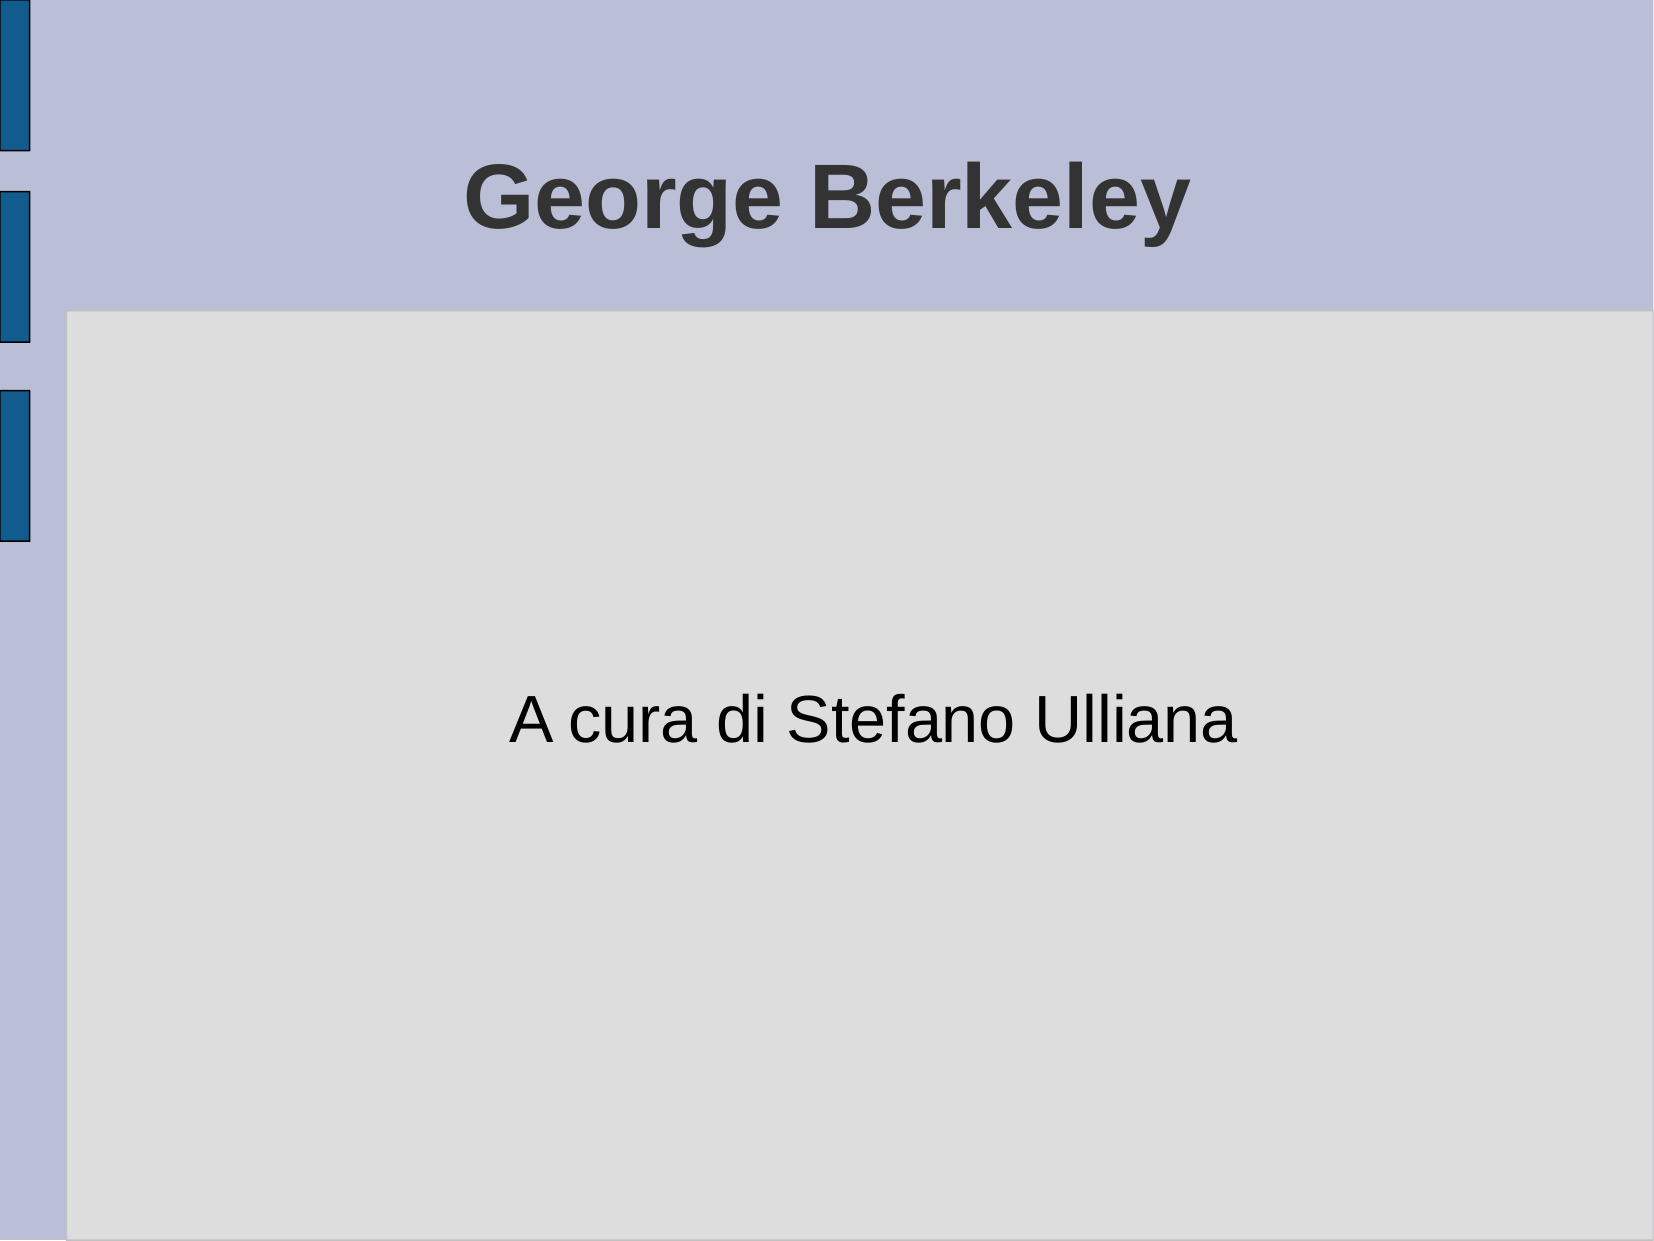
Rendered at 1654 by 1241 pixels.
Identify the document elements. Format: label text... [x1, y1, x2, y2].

subtitle A cura di Stefano Ulliana [178, 364, 1570, 1147]
title George Berkeley [121, 91, 1534, 299]
